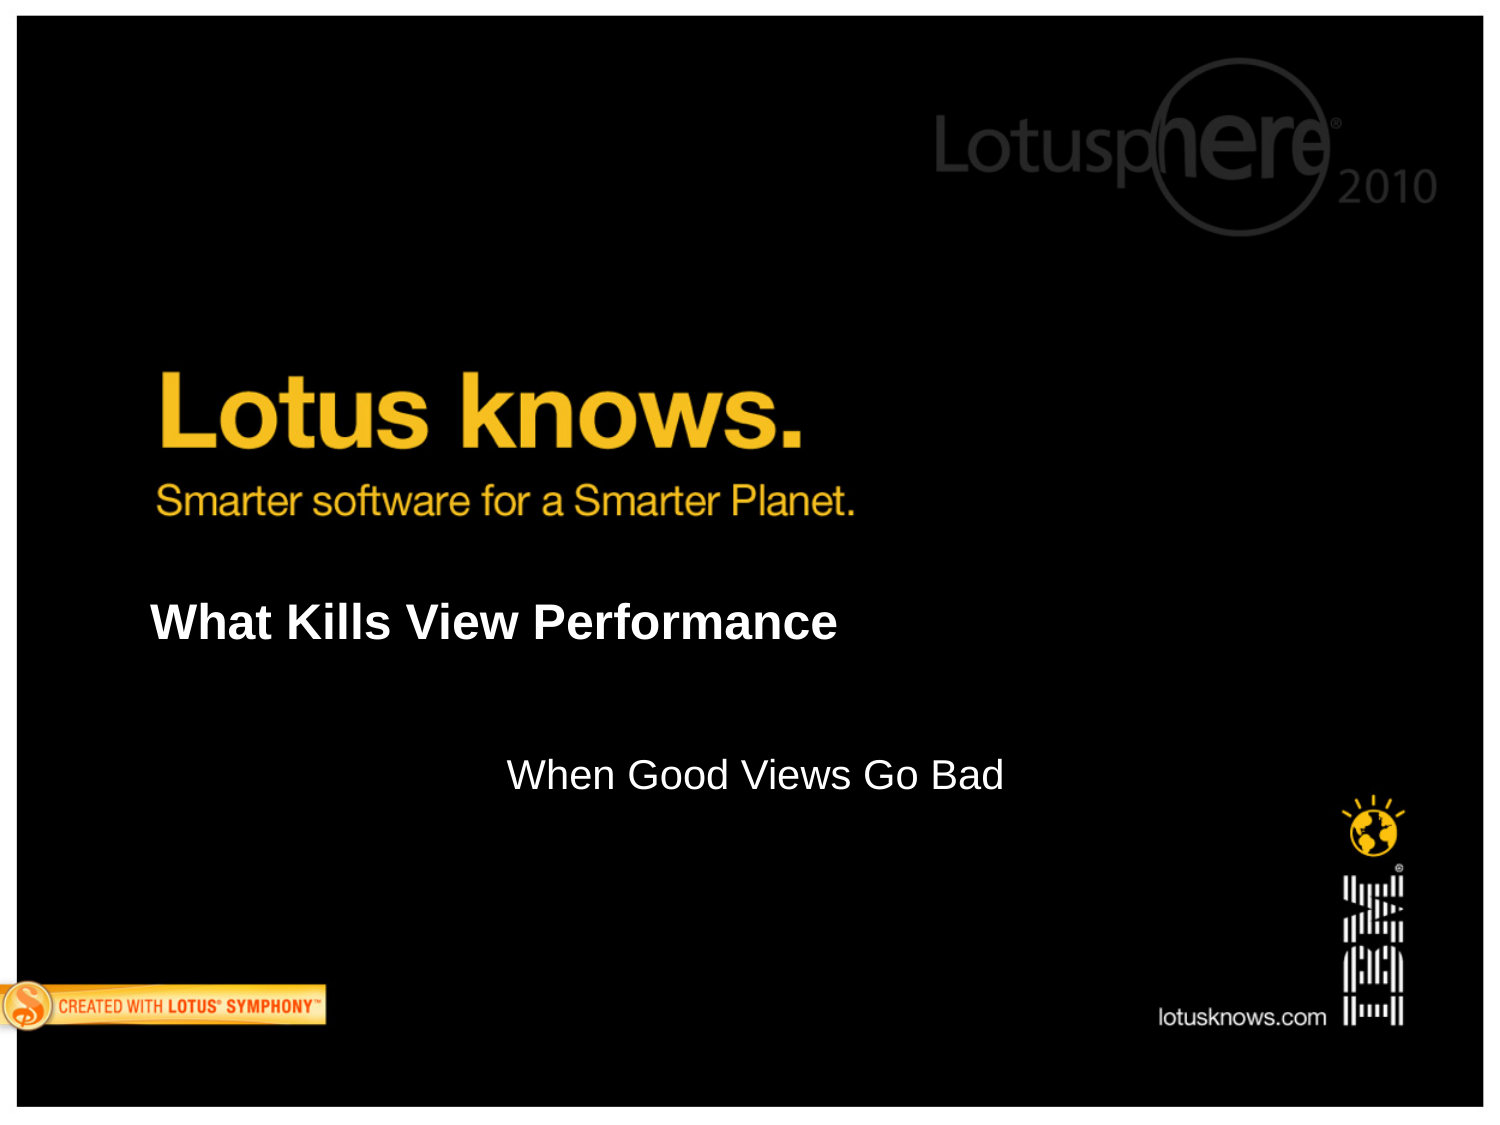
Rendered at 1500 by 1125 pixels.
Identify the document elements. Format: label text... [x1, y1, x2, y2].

picture [0, 0, 1499, 1125]
title What Kills View Performance [150, 549, 1338, 651]
text_box When Good Views Go Bad [225, 750, 1276, 976]
